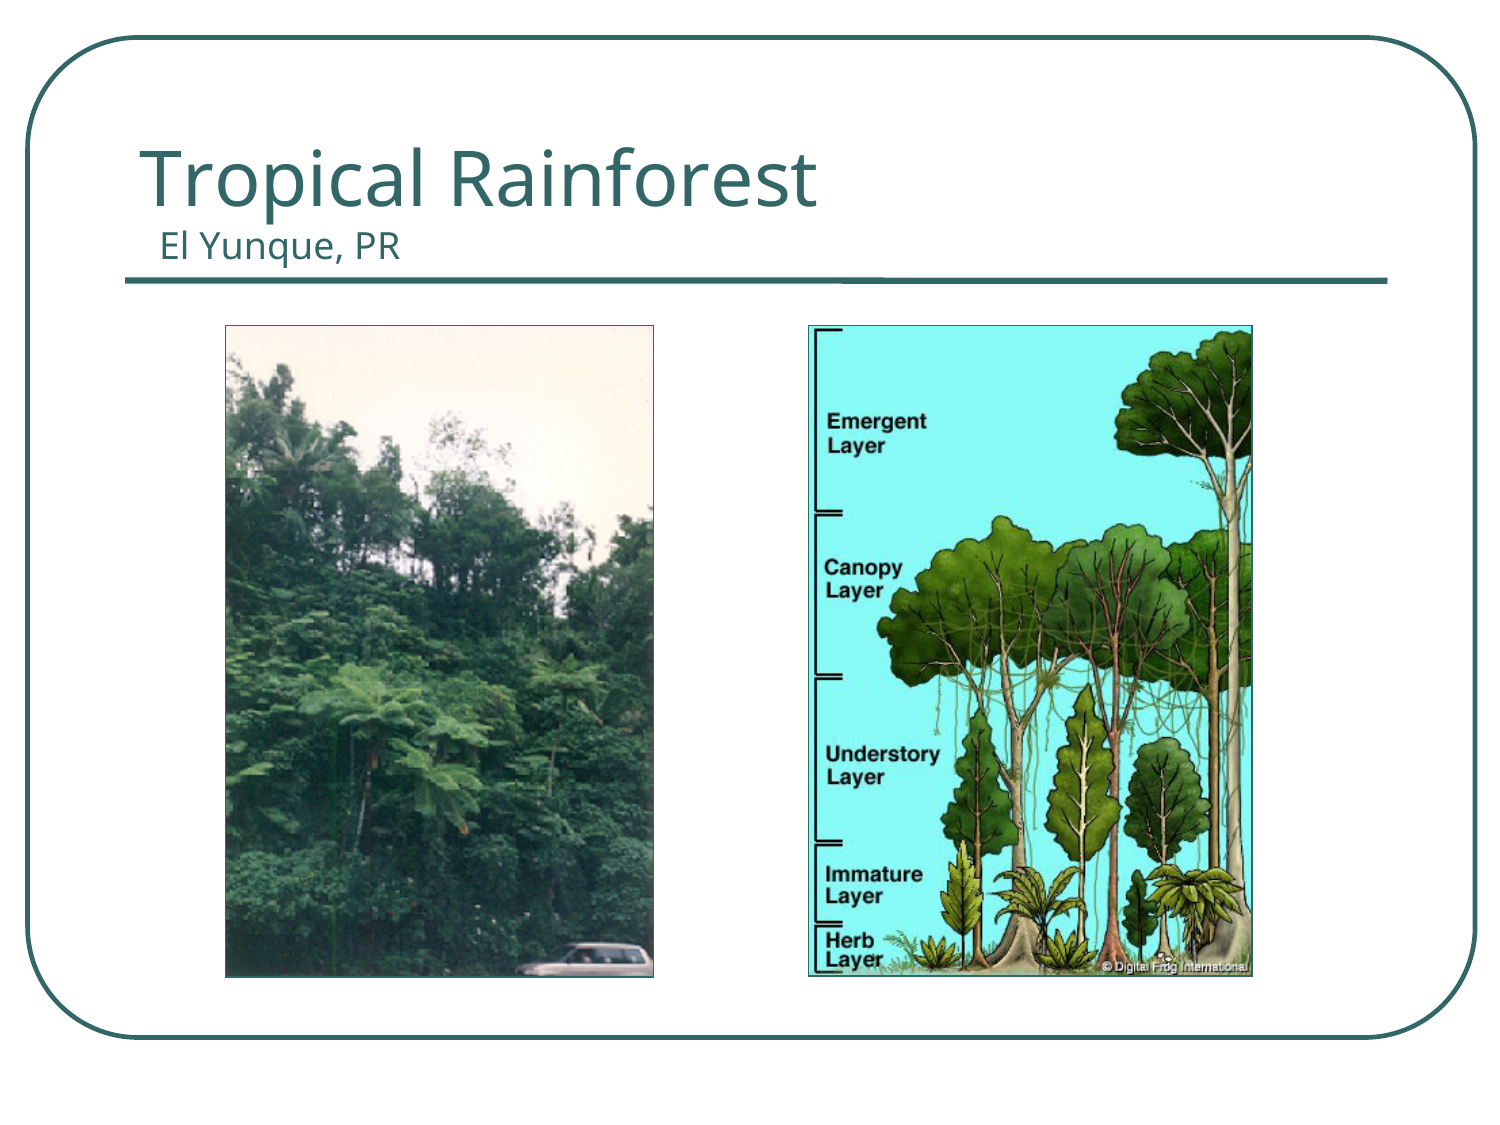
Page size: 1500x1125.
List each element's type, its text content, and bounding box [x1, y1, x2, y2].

title Tropical Rainforest El Yunque, PR [125, 87, 1388, 275]
picture [809, 326, 1252, 976]
picture [226, 326, 653, 977]
